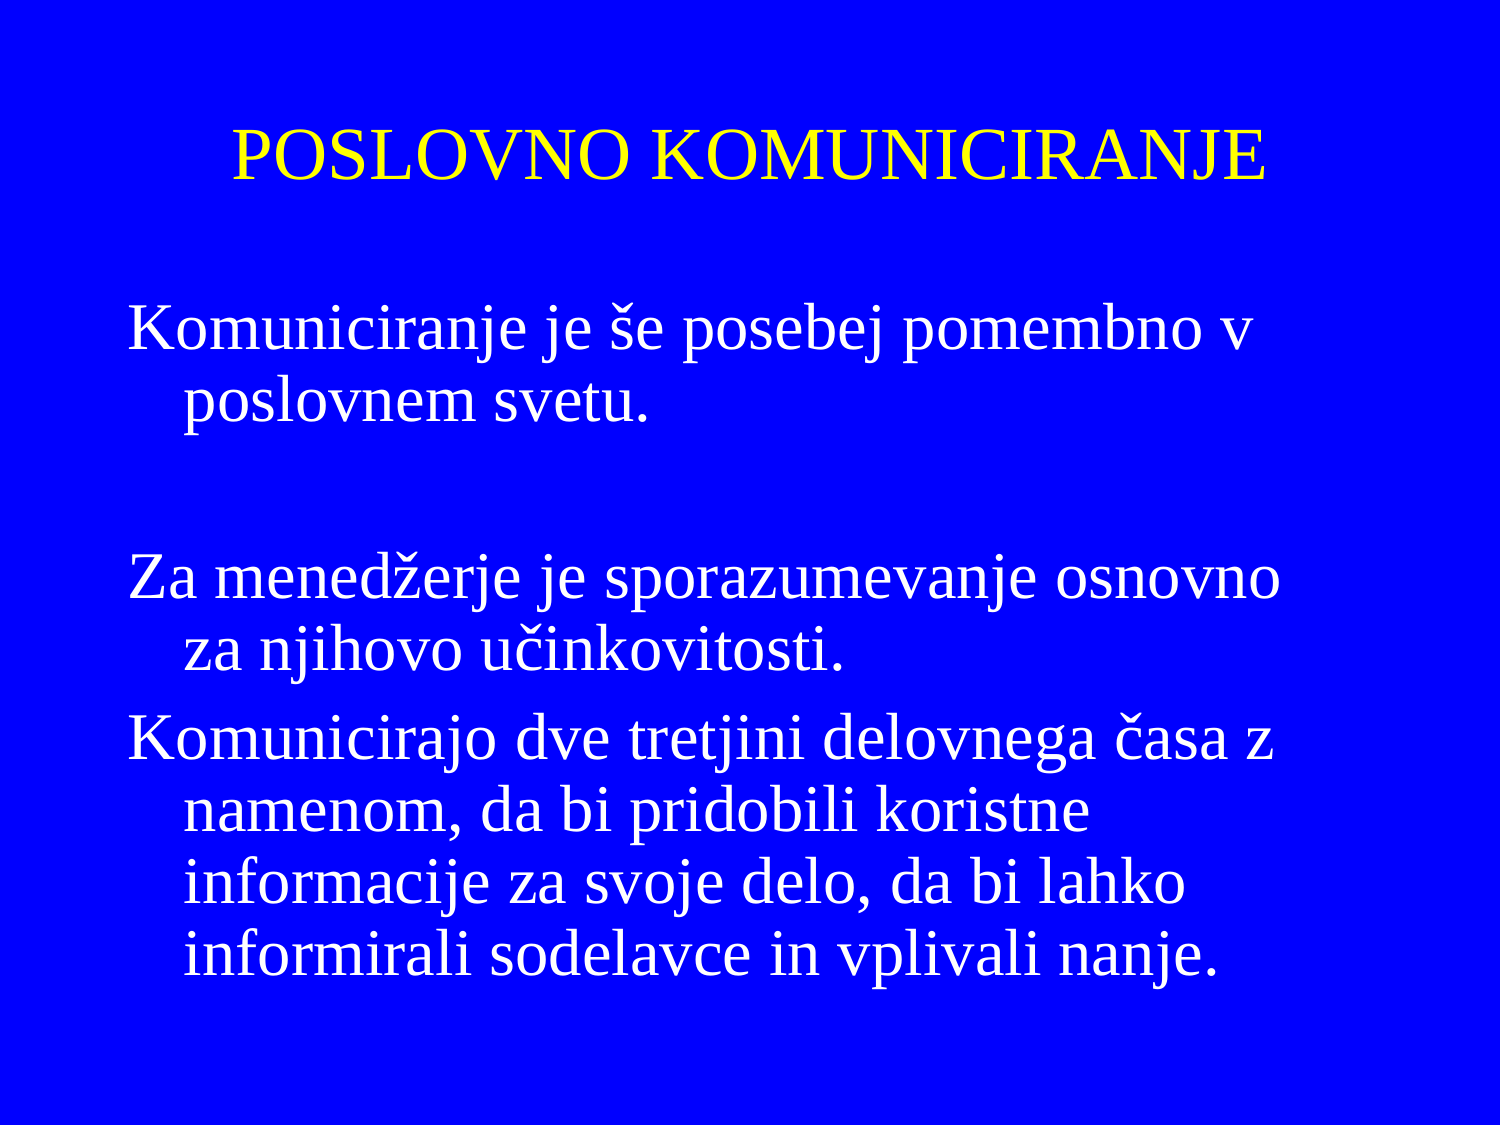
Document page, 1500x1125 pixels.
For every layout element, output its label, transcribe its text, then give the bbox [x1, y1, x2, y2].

title POSLOVNO KOMUNICIRANJE [112, 97, 1388, 187]
list Komuniciranje je še posebej pomembno v poslovnem svetu. Za menedžerje je sporazumevanje osnovno za njihovo učinkovitosti. Komunicirajo dve tretjini delovnega časa z namenom, da bi pridobili koristne informacije za svoje delo, da bi lahko informirali sodelavce in vplivali nanje. [112, 187, 1388, 1001]
